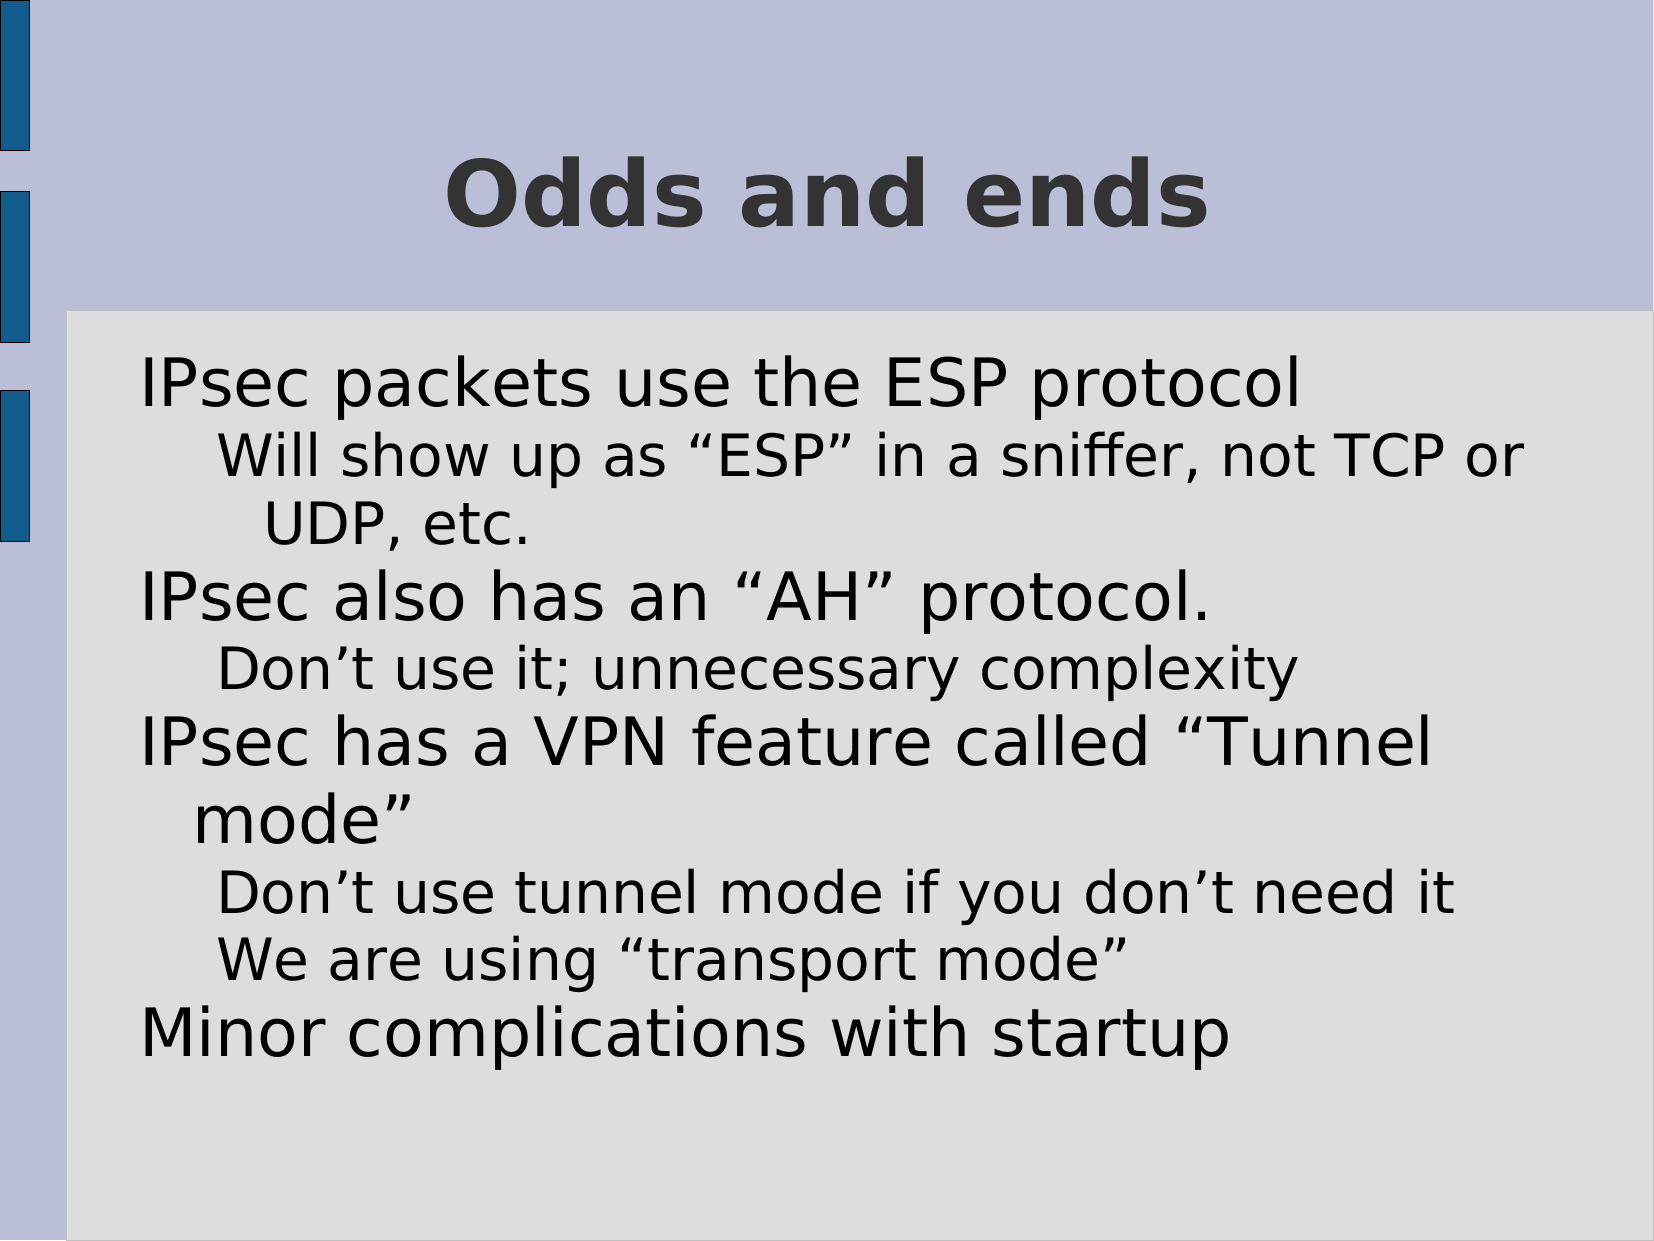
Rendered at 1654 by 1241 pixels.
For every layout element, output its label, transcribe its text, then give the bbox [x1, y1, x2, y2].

list IPsec packets use the ESP protocol Will show up as “ESP” in a sniffer, not TCP or UDP, etc. IPsec also has an “AH” protocol. Don’t use it; unnecessary complexity IPsec has a VPN feature called “Tunnel mode” Don’t use tunnel mode if you don’t need it We are using “transport mode” Minor complications with startup [121, 344, 1534, 1127]
title Odds and ends [121, 91, 1534, 299]
